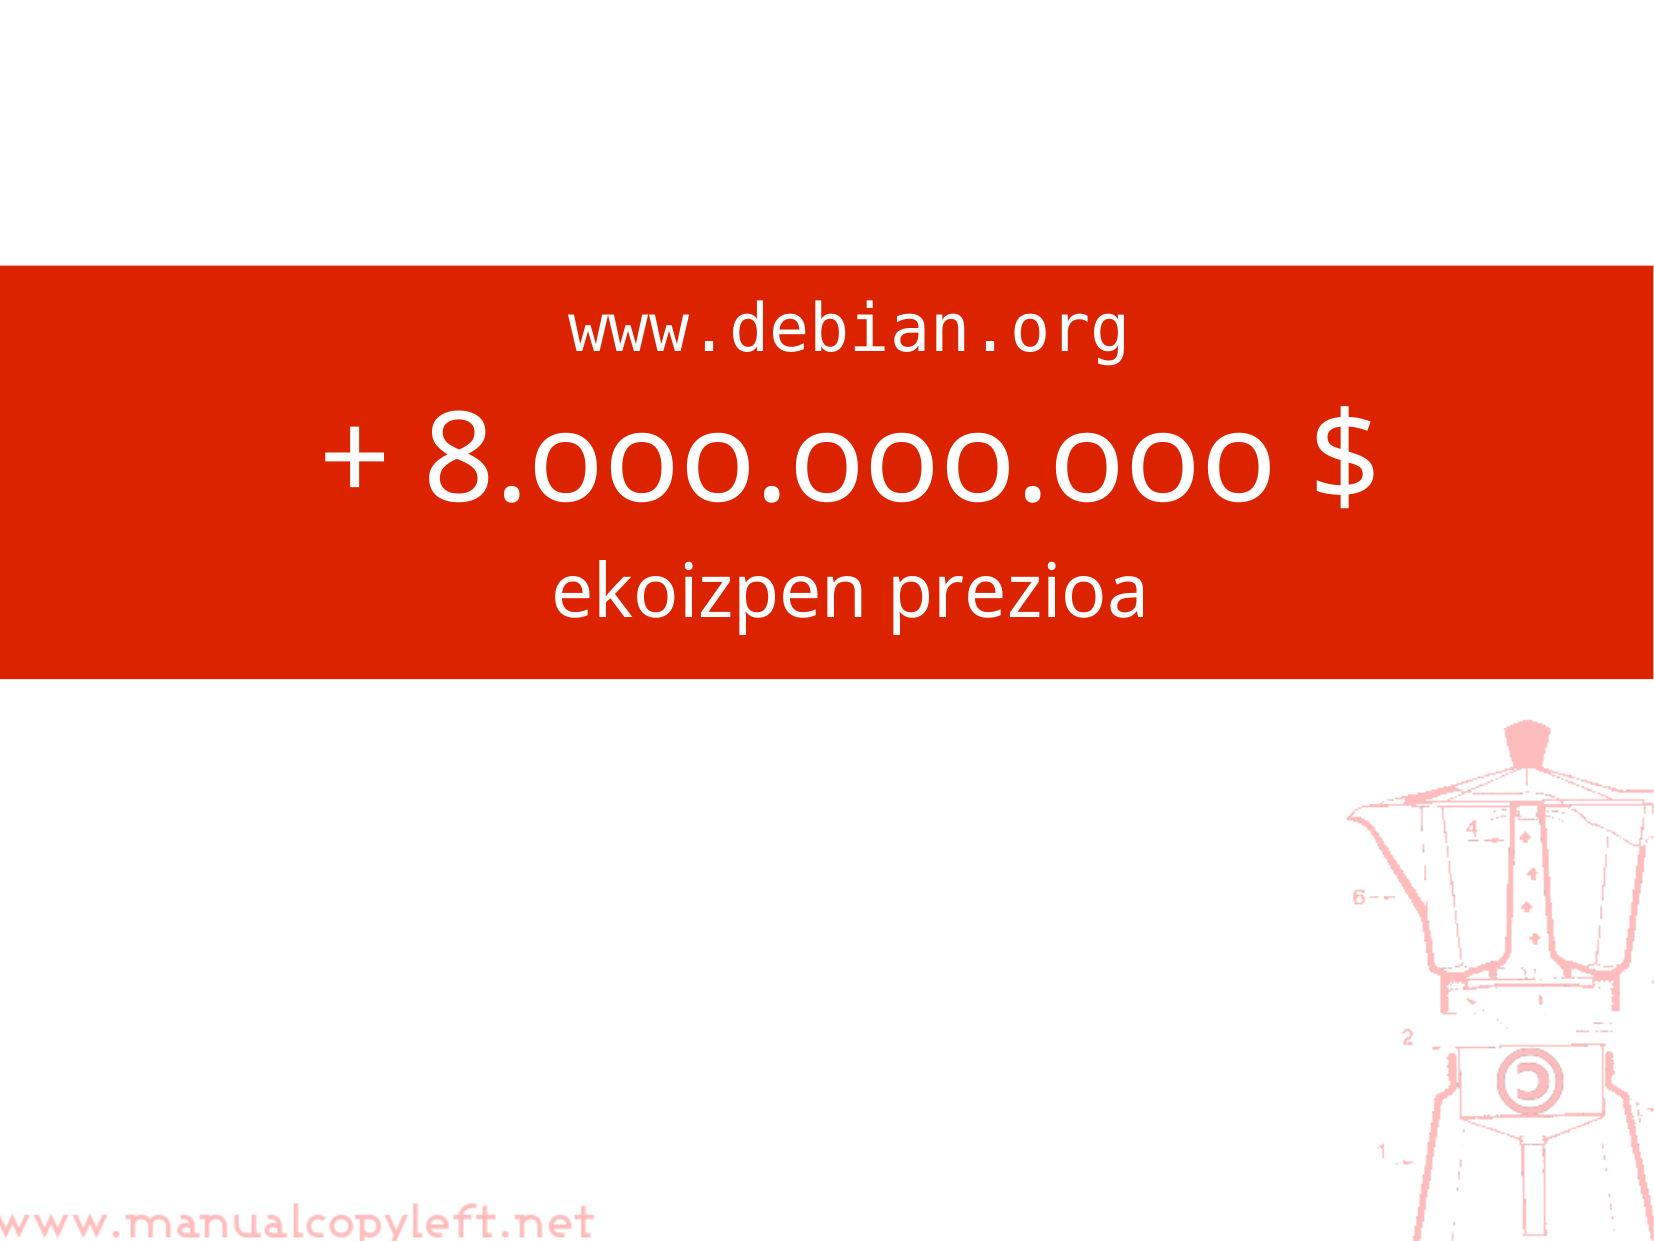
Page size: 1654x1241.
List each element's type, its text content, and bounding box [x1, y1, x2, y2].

picture [0, 0, 1654, 265]
picture [0, 680, 1654, 1241]
title www.debian.org + 8.ooo.ooo.ooo $ ekoizpen prezioa [106, 302, 1595, 628]
text_box [0, 265, 1654, 680]
